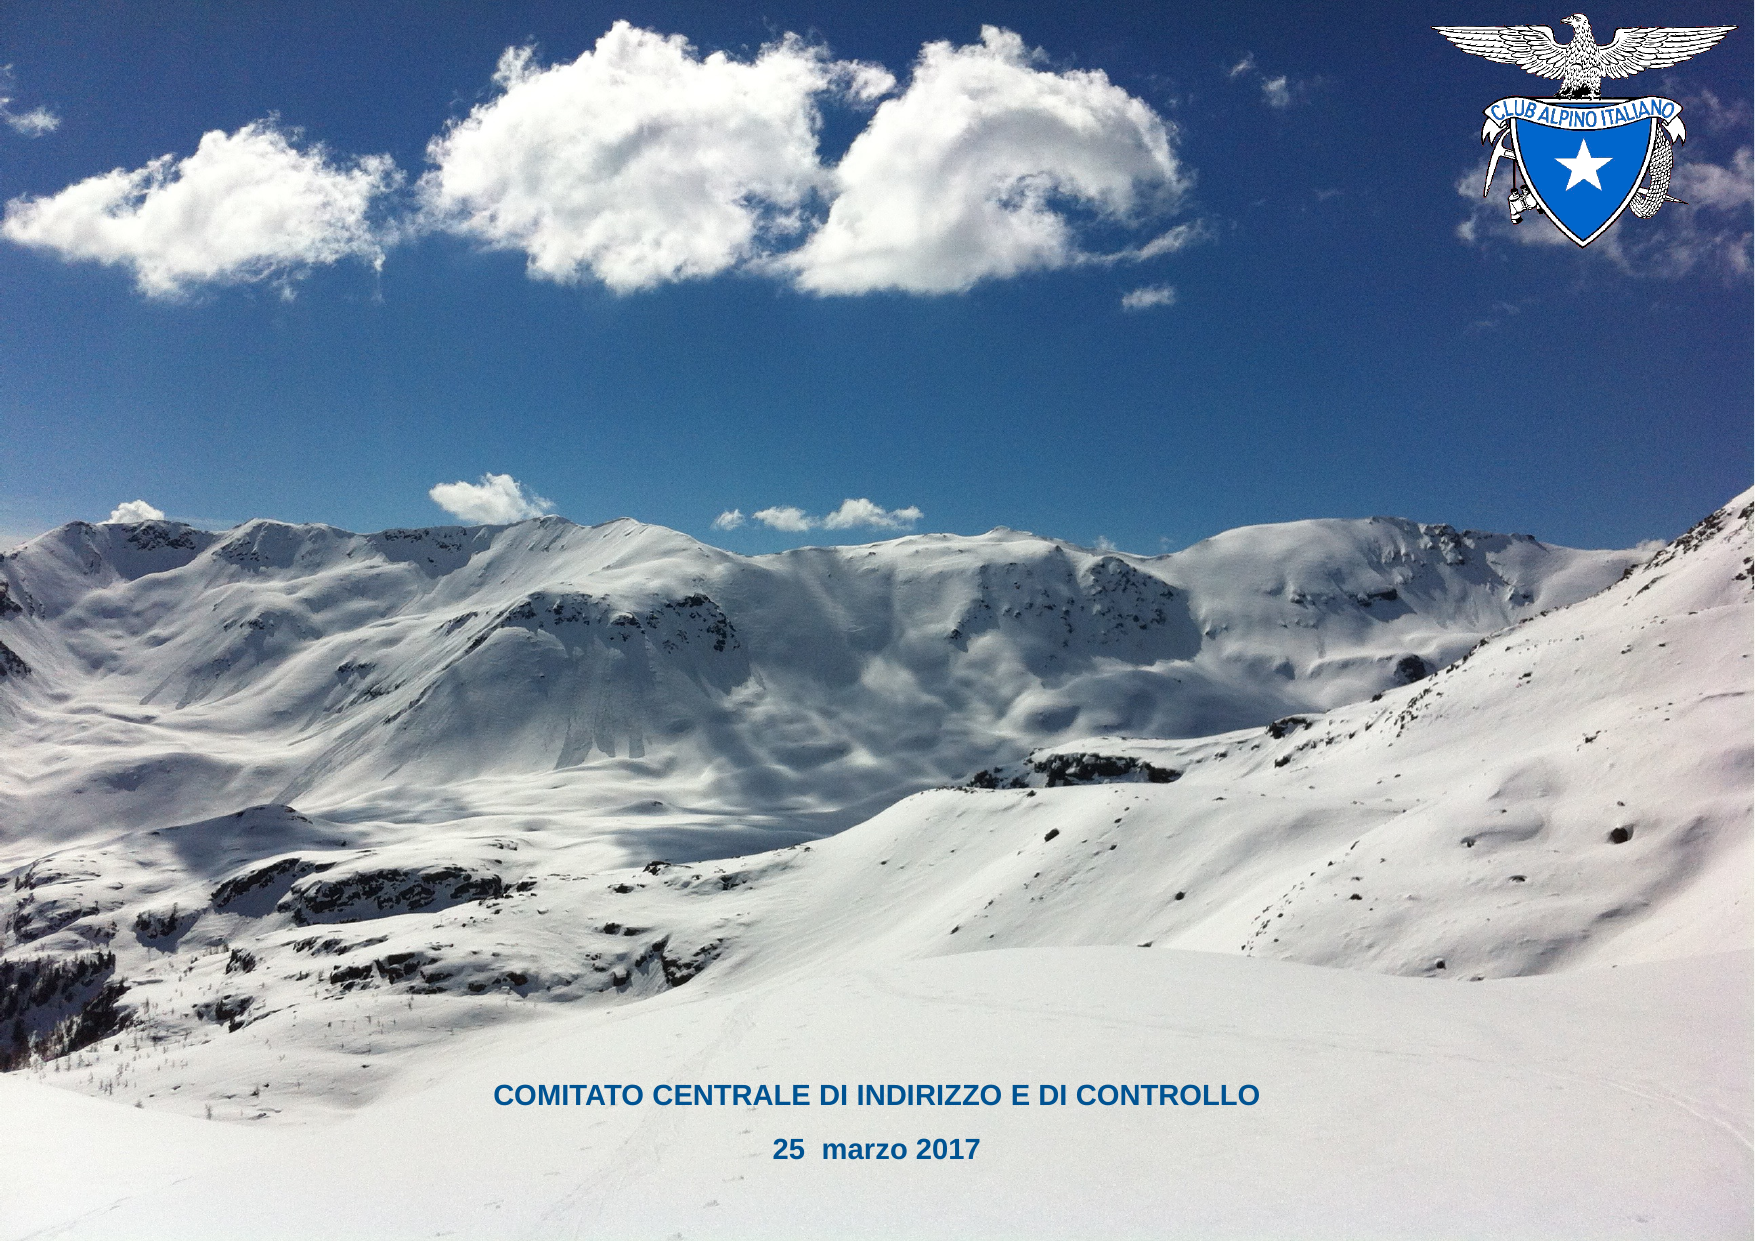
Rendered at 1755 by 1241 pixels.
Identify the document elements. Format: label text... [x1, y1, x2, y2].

picture [0, 0, 1755, 1241]
text_box COMITATO CENTRALE DI INDIRIZZO E DI CONTROLLO 25 marzo 2017 [392, 1069, 1362, 1175]
